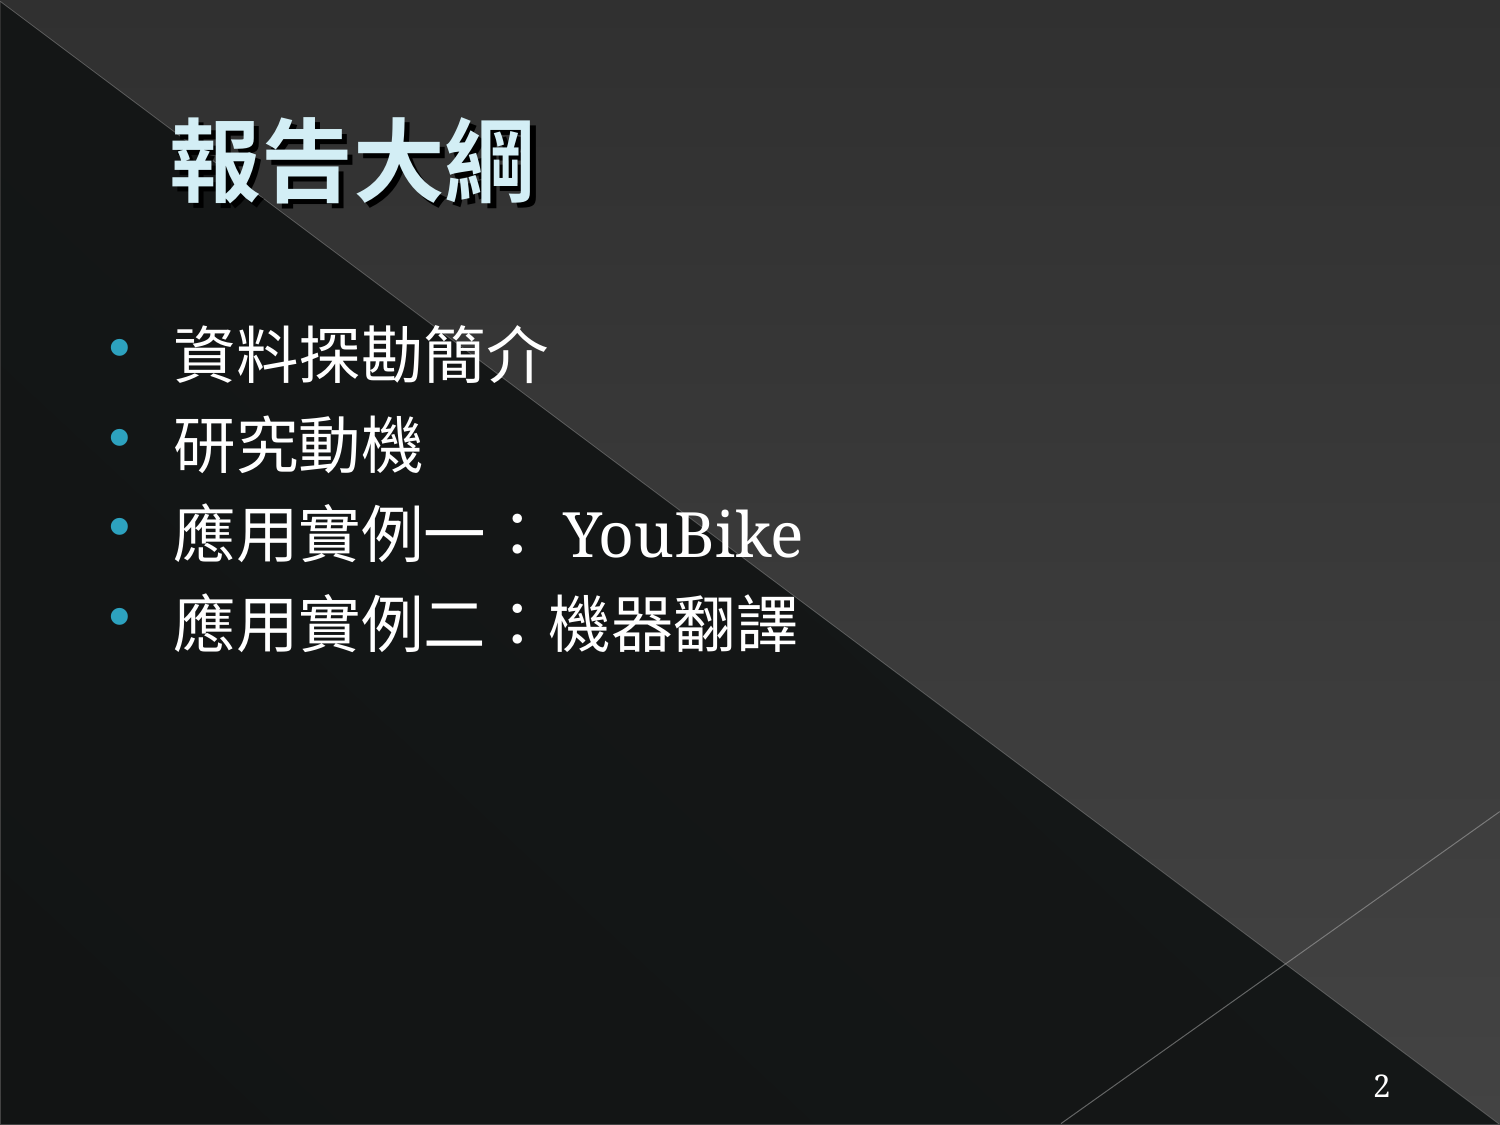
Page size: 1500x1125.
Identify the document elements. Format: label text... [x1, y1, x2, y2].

text_box 2 [1340, 1058, 1424, 1109]
title 報告大綱 [75, 43, 1426, 274]
list 資料探勘簡介 研究動機 應用實例一：YouBike 應用實例二：機器翻譯 [75, 308, 1426, 1059]
